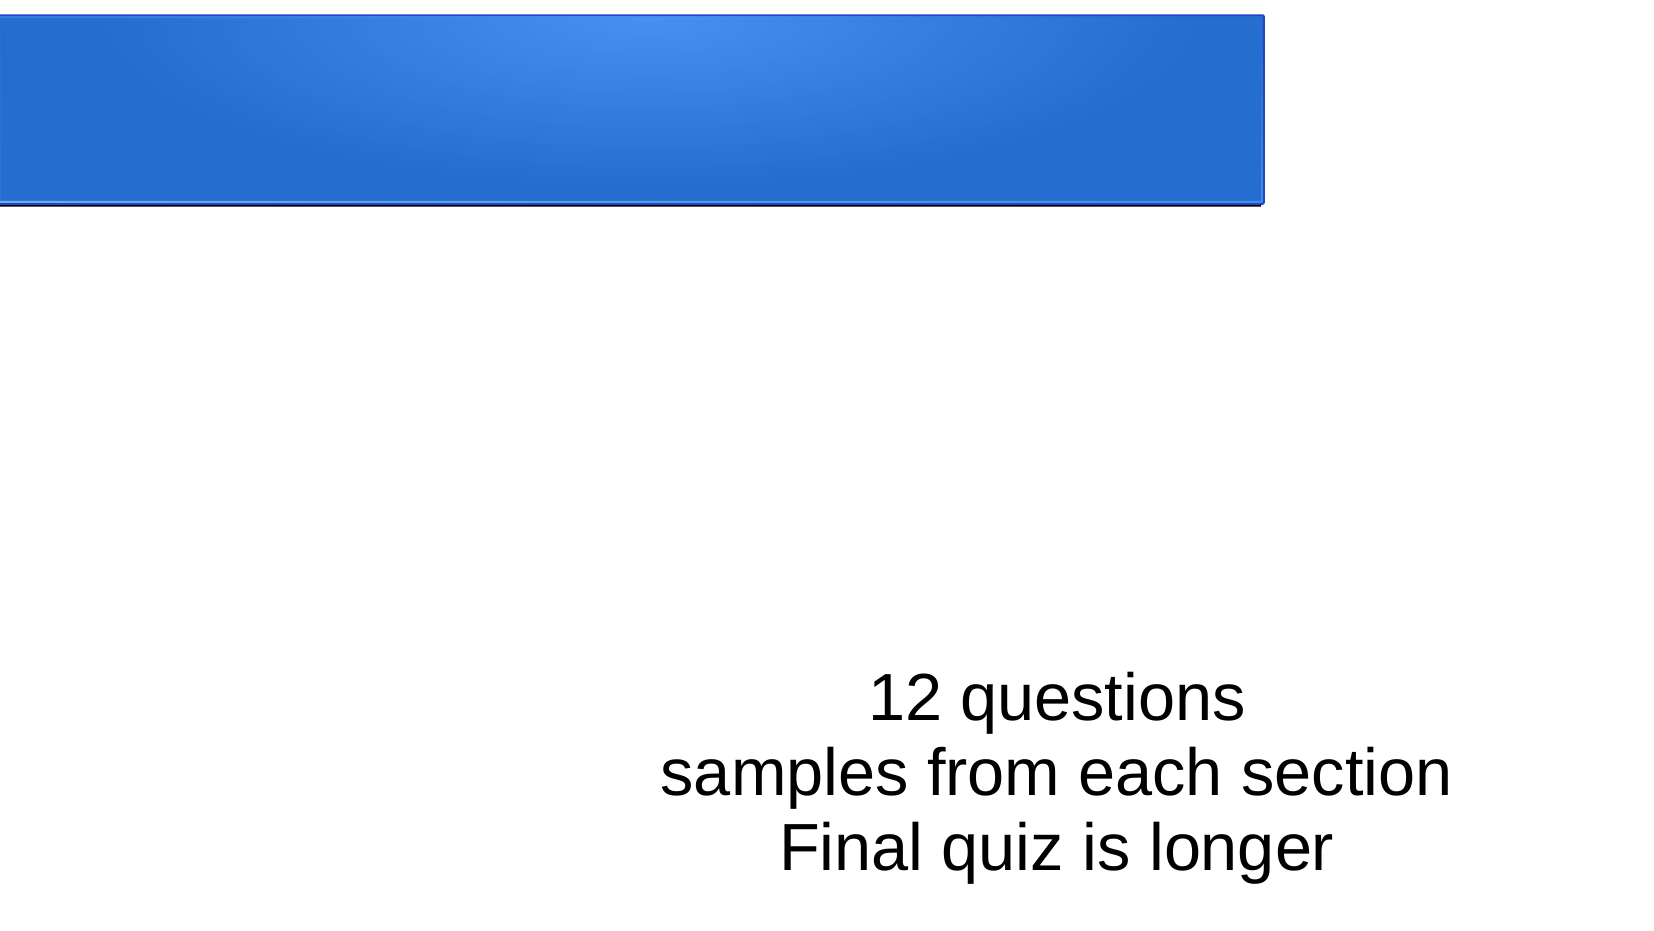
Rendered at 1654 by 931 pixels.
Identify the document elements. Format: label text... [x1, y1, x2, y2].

subtitle 12 questions samples from each section Final quiz is longer [625, 659, 1489, 885]
title Baseline Quiz Answers [1, 106, 1490, 556]
